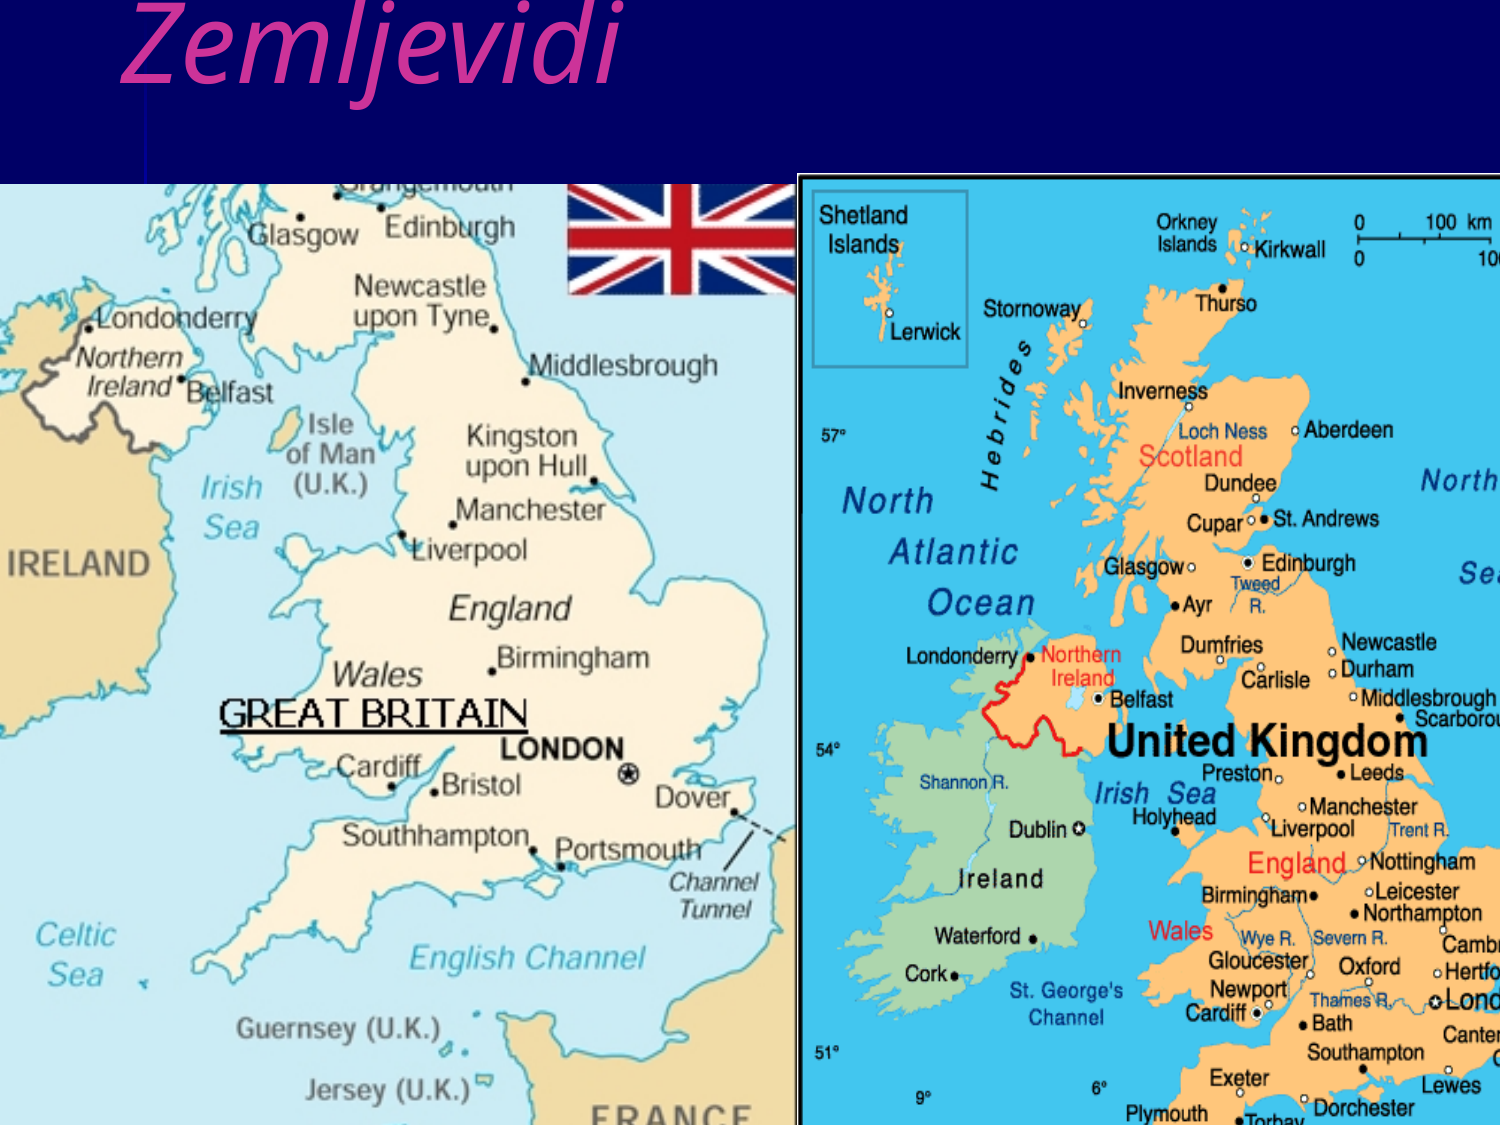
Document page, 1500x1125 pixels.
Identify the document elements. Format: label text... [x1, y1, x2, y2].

picture [0, 173, 1500, 1125]
title Zemljevidi [76, 0, 1427, 184]
